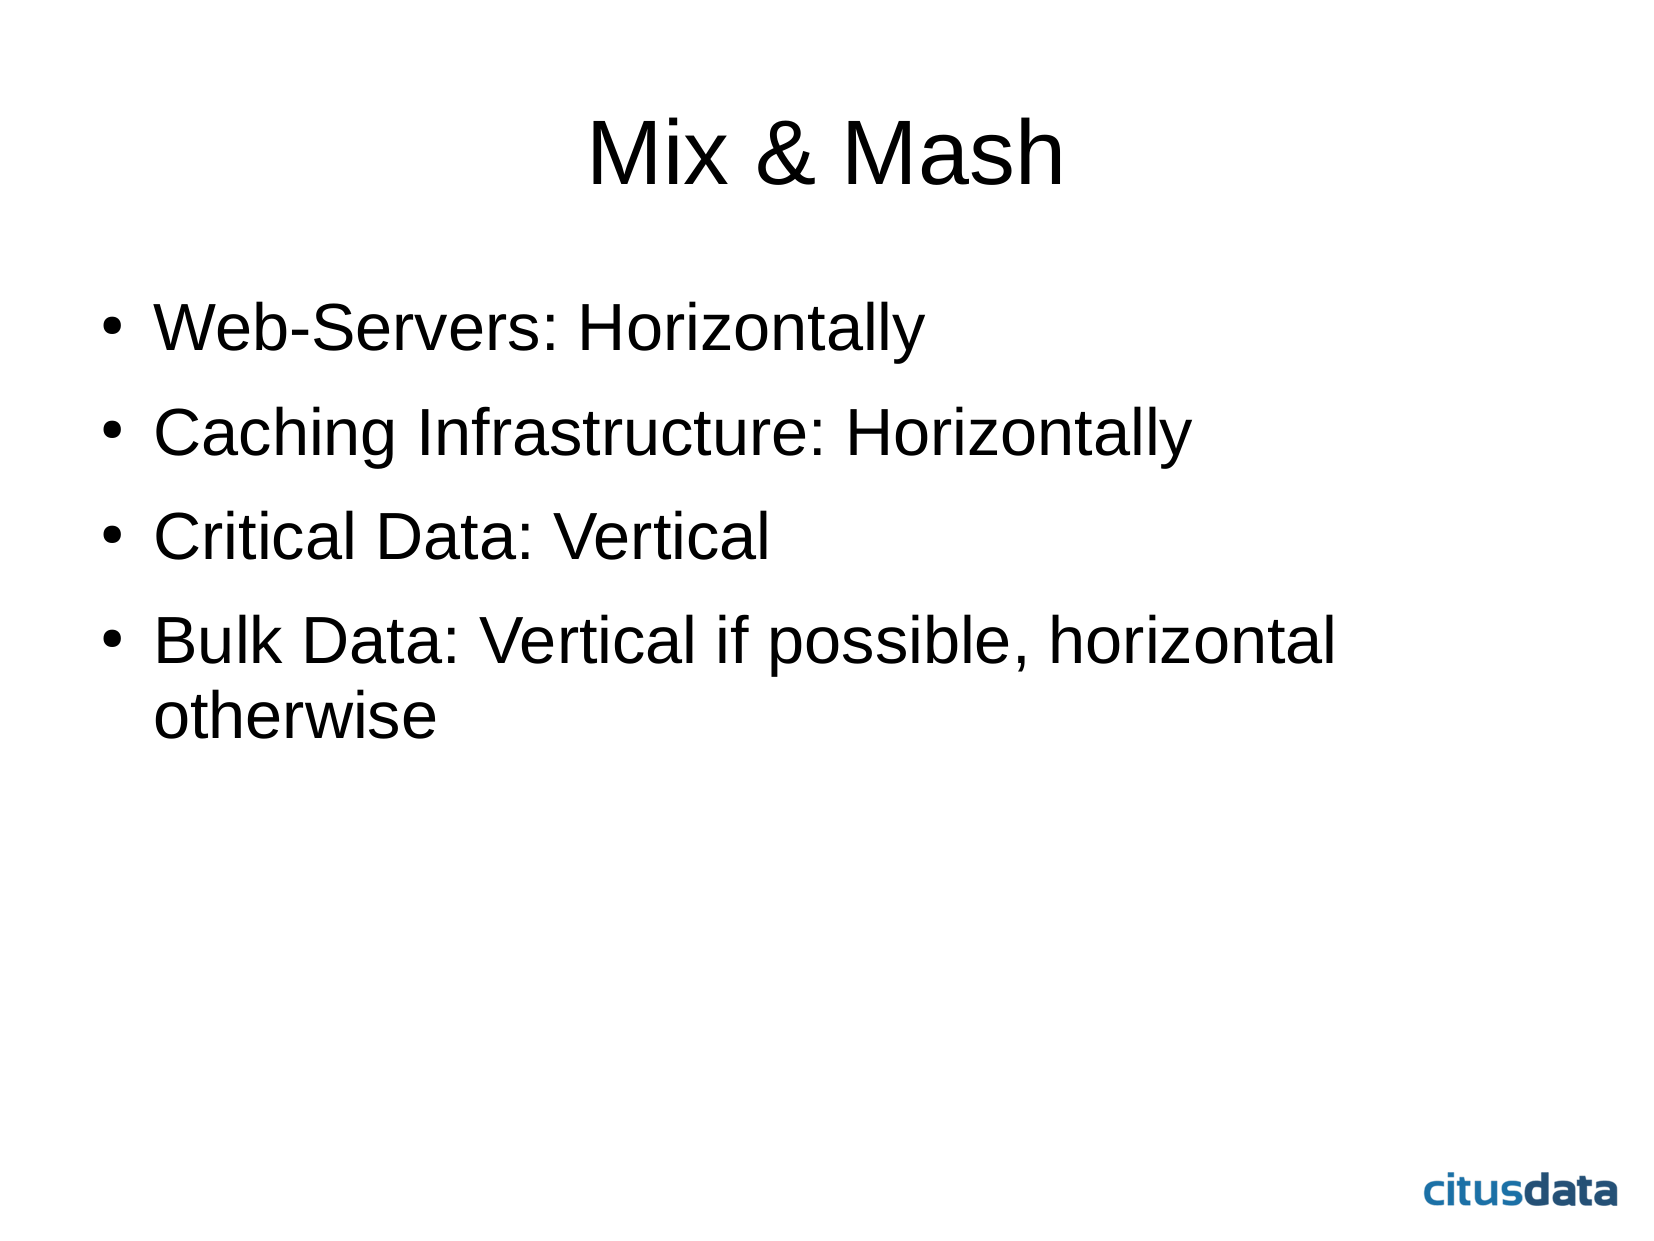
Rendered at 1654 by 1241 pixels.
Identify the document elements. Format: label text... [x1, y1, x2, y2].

title Mix & Mash [82, 49, 1571, 257]
list Web-Servers: Horizontally Caching Infrastructure: Horizontally Critical Data: Vertical Bulk Data: Vertical if possible, horizontal otherwise [82, 290, 1571, 1096]
picture [1420, 1167, 1622, 1209]
